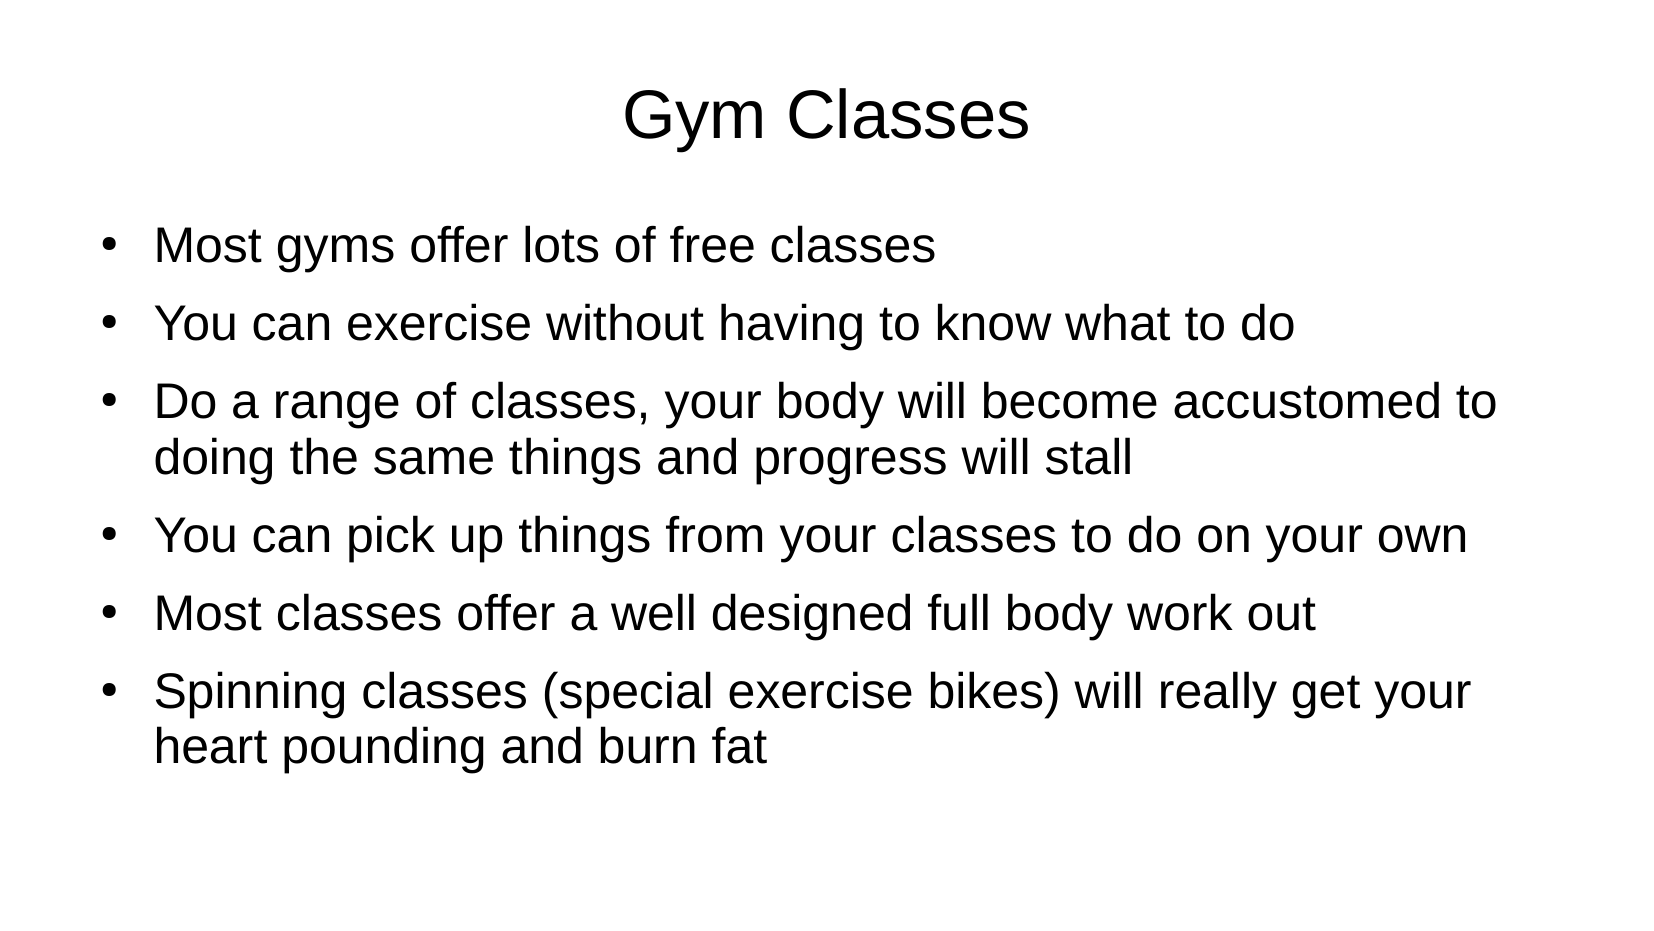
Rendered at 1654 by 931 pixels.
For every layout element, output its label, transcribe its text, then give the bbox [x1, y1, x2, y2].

list Most gyms offer lots of free classes You can exercise without having to know what to do Do a range of classes, your body will become accustomed to doing the same things and progress will stall You can pick up things from your classes to do on your own Most classes offer a well designed full body work out Spinning classes (special exercise bikes) will really get your heart pounding and burn fat [82, 217, 1571, 863]
title Gym Classes [82, 37, 1571, 193]
